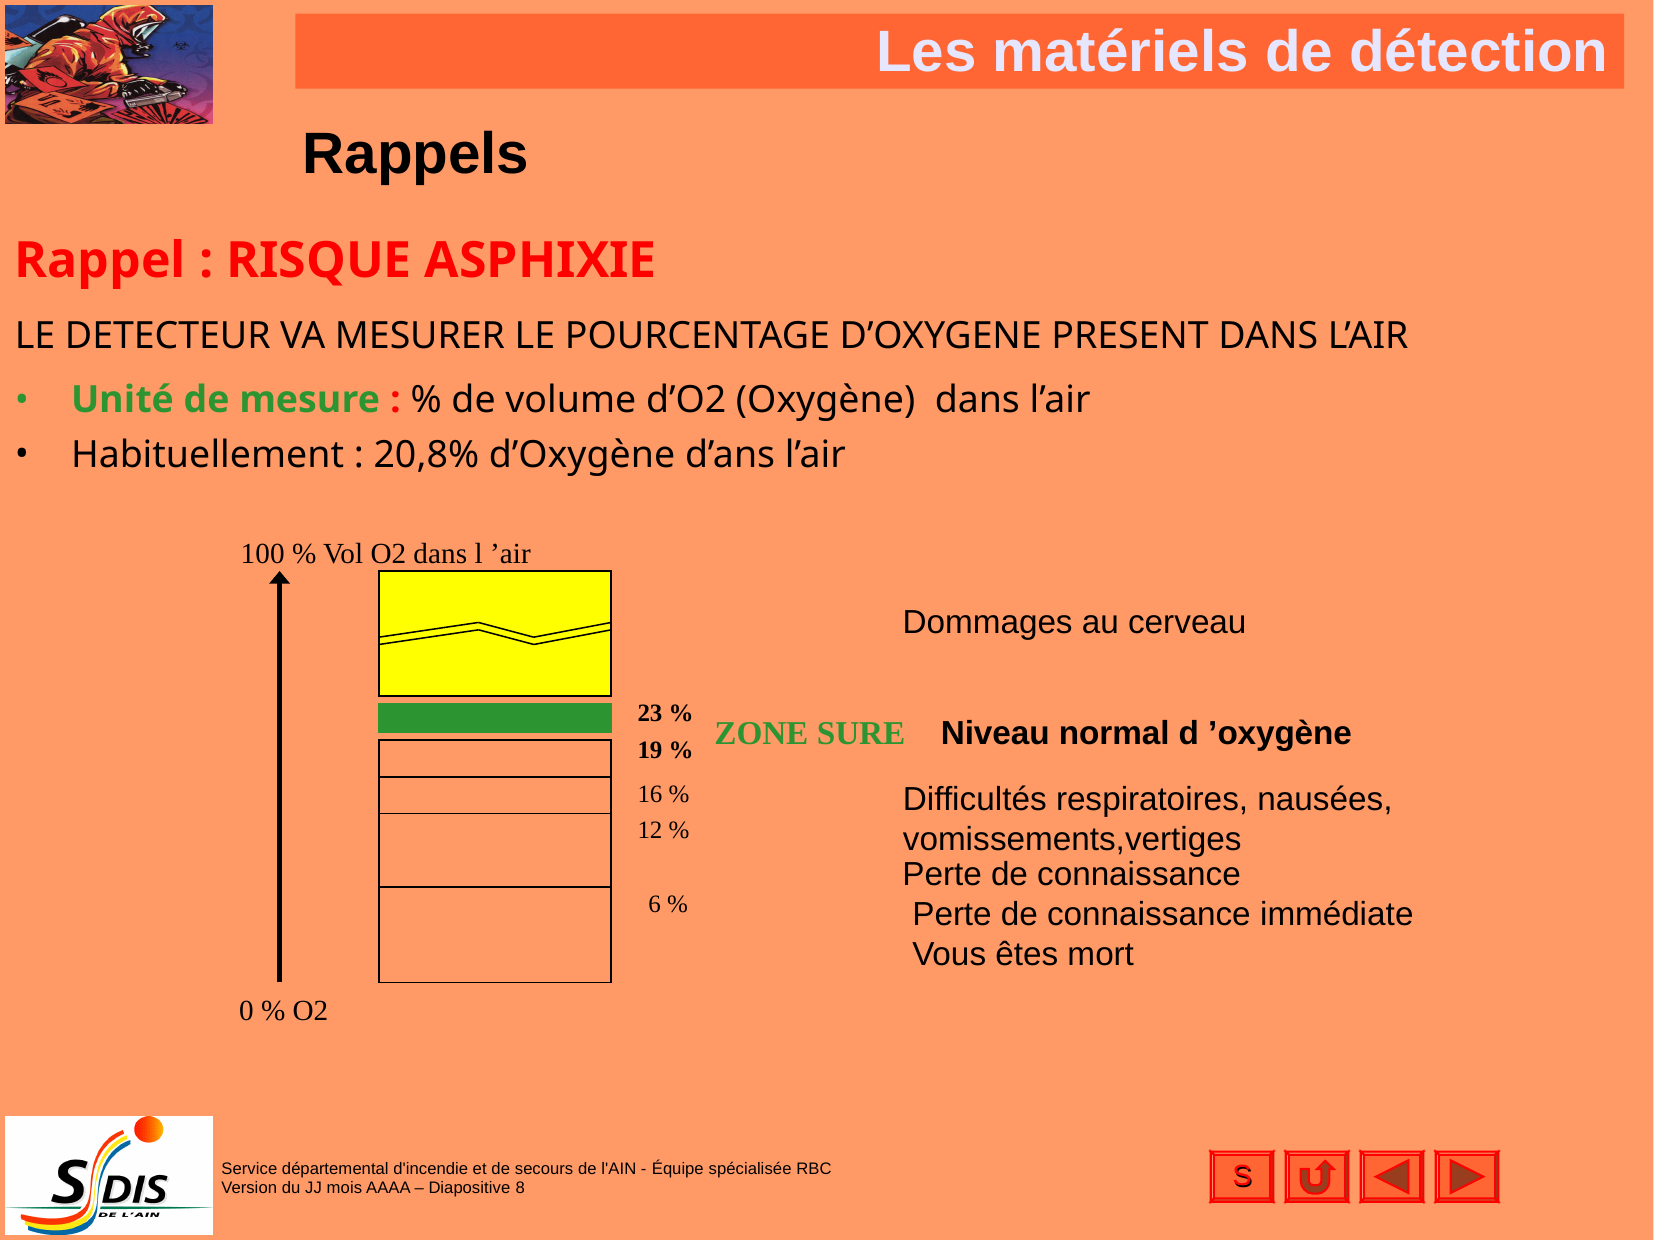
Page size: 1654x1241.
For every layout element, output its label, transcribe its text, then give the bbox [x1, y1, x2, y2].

text_box [379, 624, 612, 643]
text_box [379, 571, 612, 636]
text_box [379, 631, 612, 696]
text_box Les matériels de détection [295, 13, 1625, 89]
text_box 16 % [622, 769, 705, 806]
text_box Rappels [287, 112, 545, 193]
picture [5, 5, 213, 124]
picture [5, 1116, 213, 1235]
text_box Perte de connaissance [887, 843, 1257, 900]
text_box 6 % [633, 879, 703, 926]
text_box Perte de connaissance immédiate Vous êtes mort [897, 884, 1430, 980]
text_box Difficultés respiratoires, nausées, vomissements,vertiges [888, 769, 1409, 865]
text_box 12 % [622, 806, 705, 852]
text_box Niveau normal d ’oxygène [888, 703, 1368, 759]
text_box ZONE SURE [709, 703, 888, 759]
text_box [379, 703, 612, 733]
text_box Unité de mesure : % de volume d’O2 (Oxygène) dans l’air Habituellement : 20,8% d’Oxygène d’ans l’air [0, 367, 1300, 498]
text_box 23 % [622, 688, 709, 734]
text_box 19 % [622, 734, 709, 771]
text_box 0 % O2 [224, 983, 344, 1034]
text_box 100 % Vol O2 dans l ’air [225, 526, 547, 578]
text_box Dommages au cerveau [888, 593, 1262, 649]
text_box Rappel : RISQUE ASPHIXIE LE DETECTEUR VA MESURER LE POURCENTAGE D’OXYGENE PRESENT DANS L’AIR [0, 220, 1430, 501]
